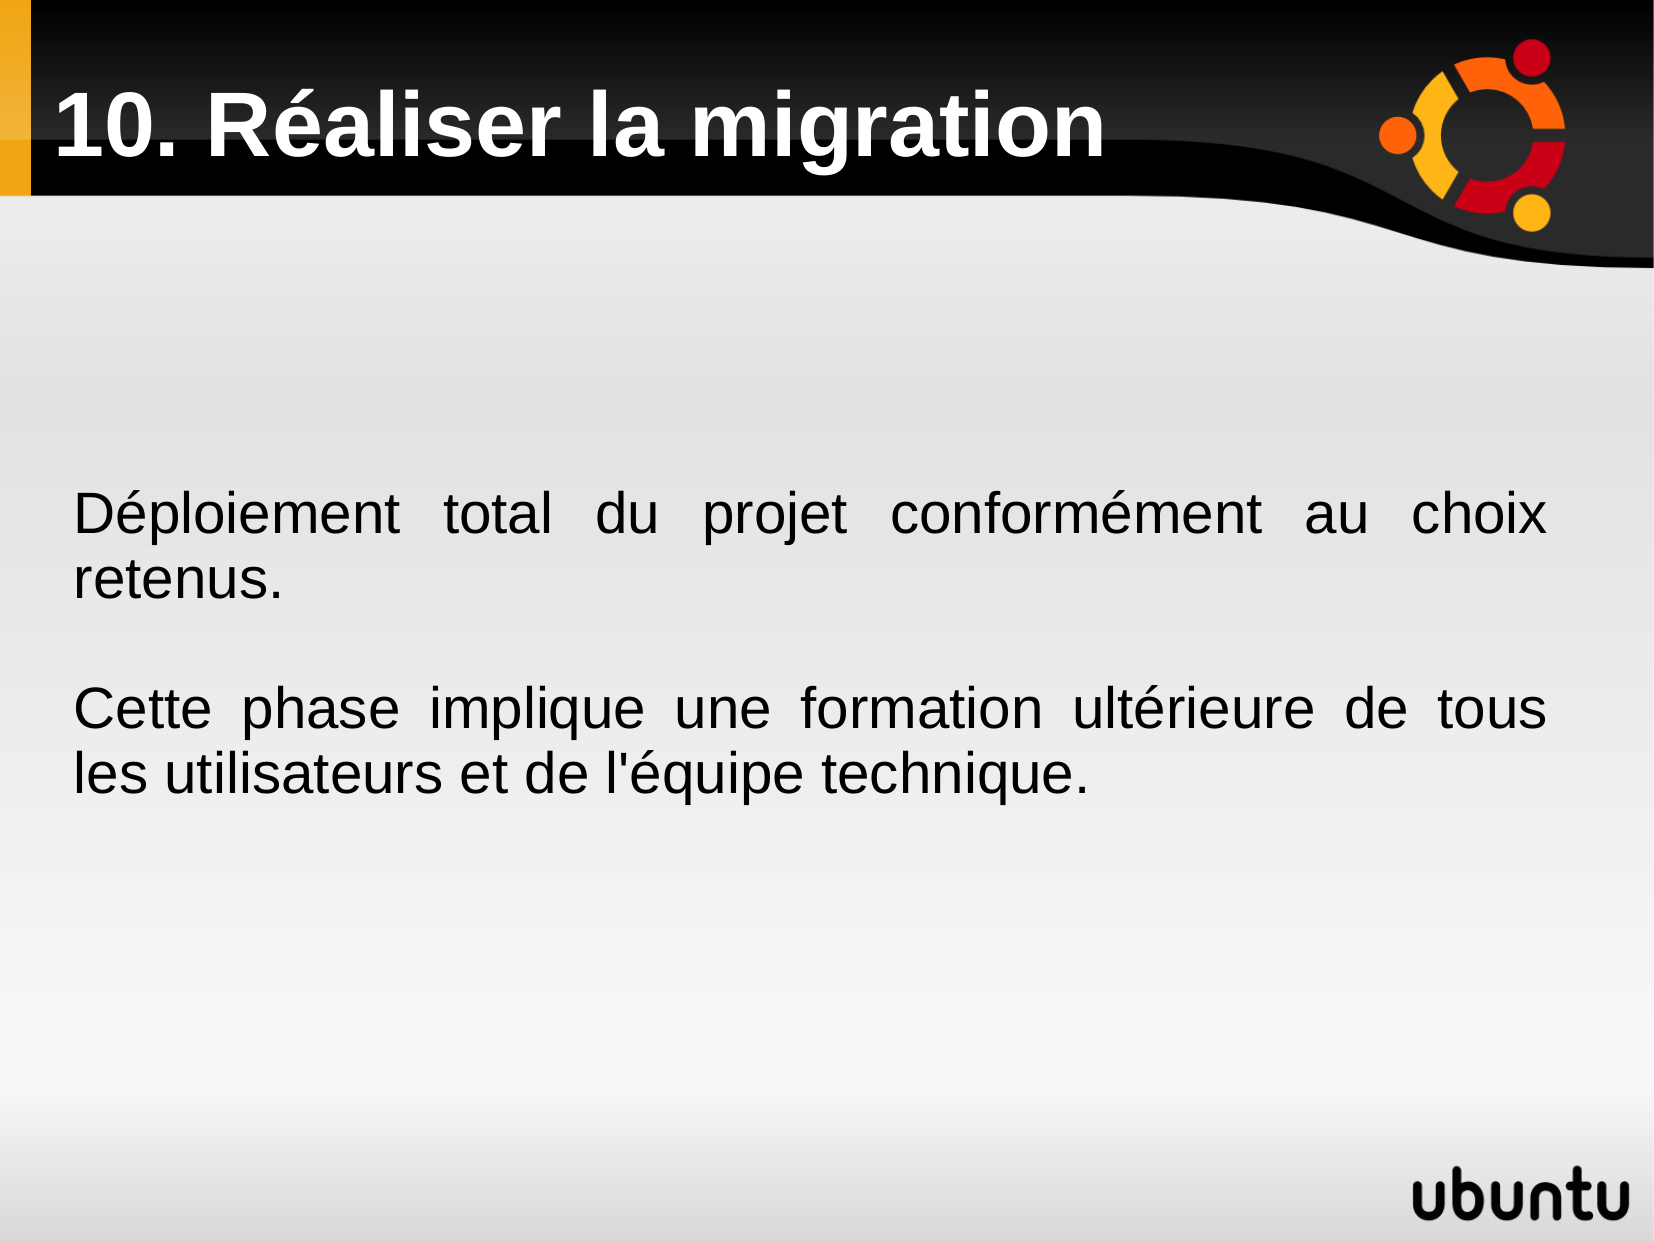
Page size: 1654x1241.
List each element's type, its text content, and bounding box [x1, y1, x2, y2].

title 10. Réaliser la migration [53, 30, 1217, 219]
picture [0, 0, 1654, 1241]
text_box Déploiement total du projet conformément au choix retenus. Cette phase implique une formation ultérieure de tous les utilisateurs et de l'équipe technique. [59, 473, 1565, 852]
